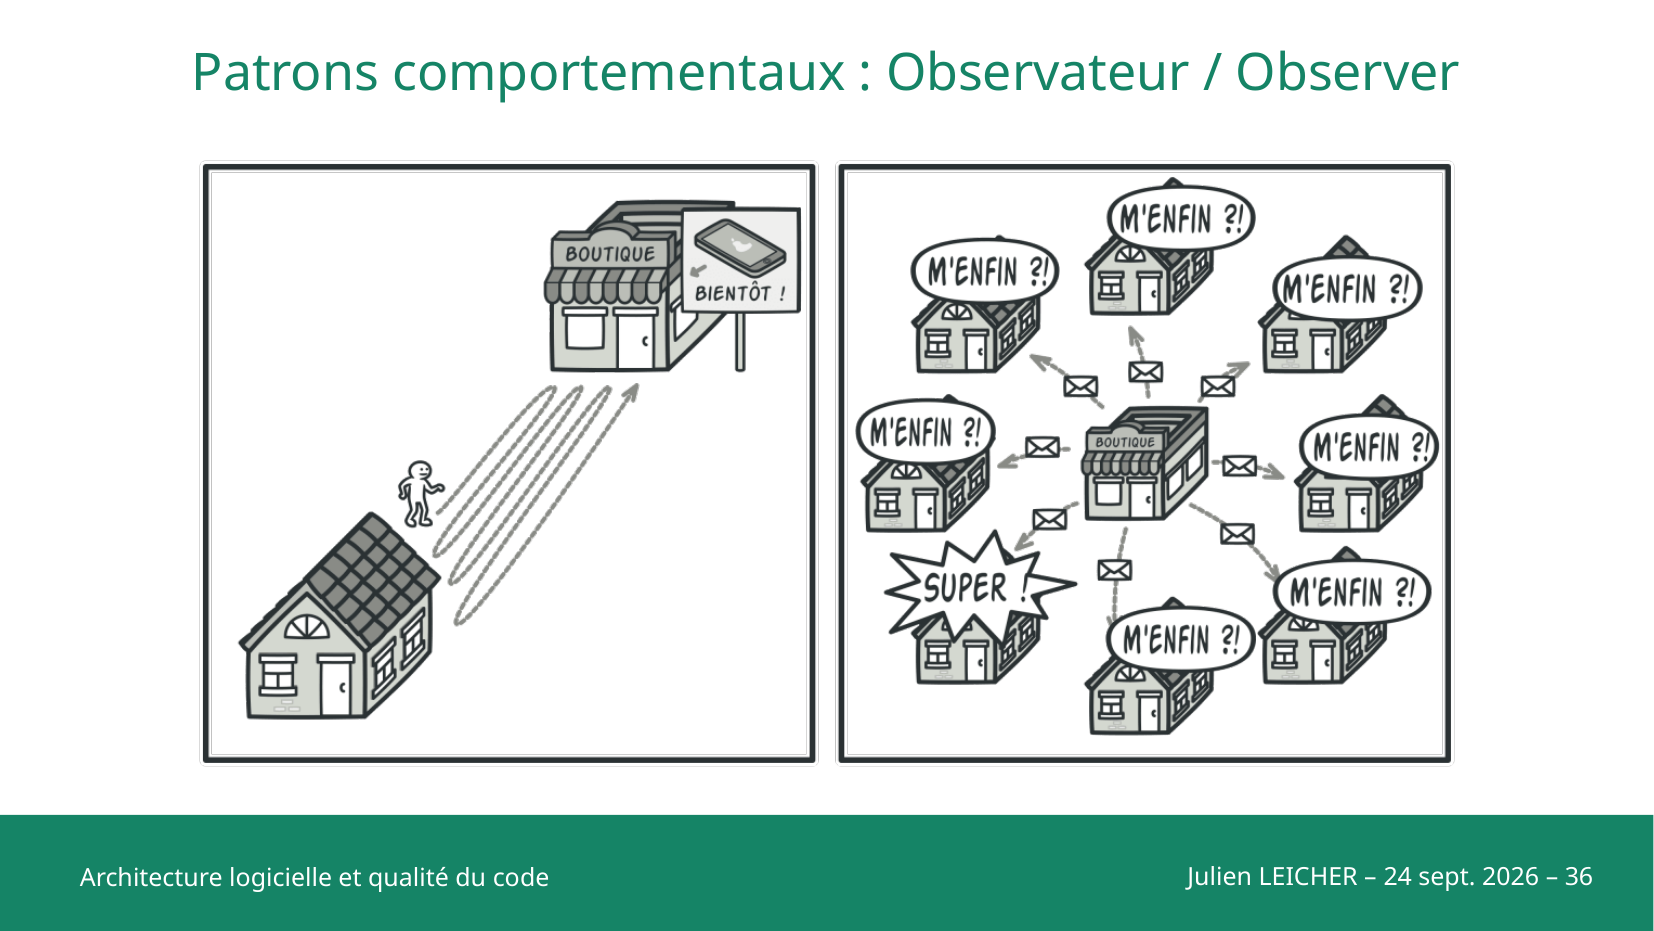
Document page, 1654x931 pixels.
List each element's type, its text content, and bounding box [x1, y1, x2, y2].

text_box Architecture logicielle et qualité du code [64, 852, 798, 898]
text_box Julien LEICHER – 22 mars 2022 – <numéro> [0, 814, 1654, 931]
text_box Patrons comportementaux : Observateur / Observer [0, 27, 1654, 113]
picture [177, 138, 1477, 789]
